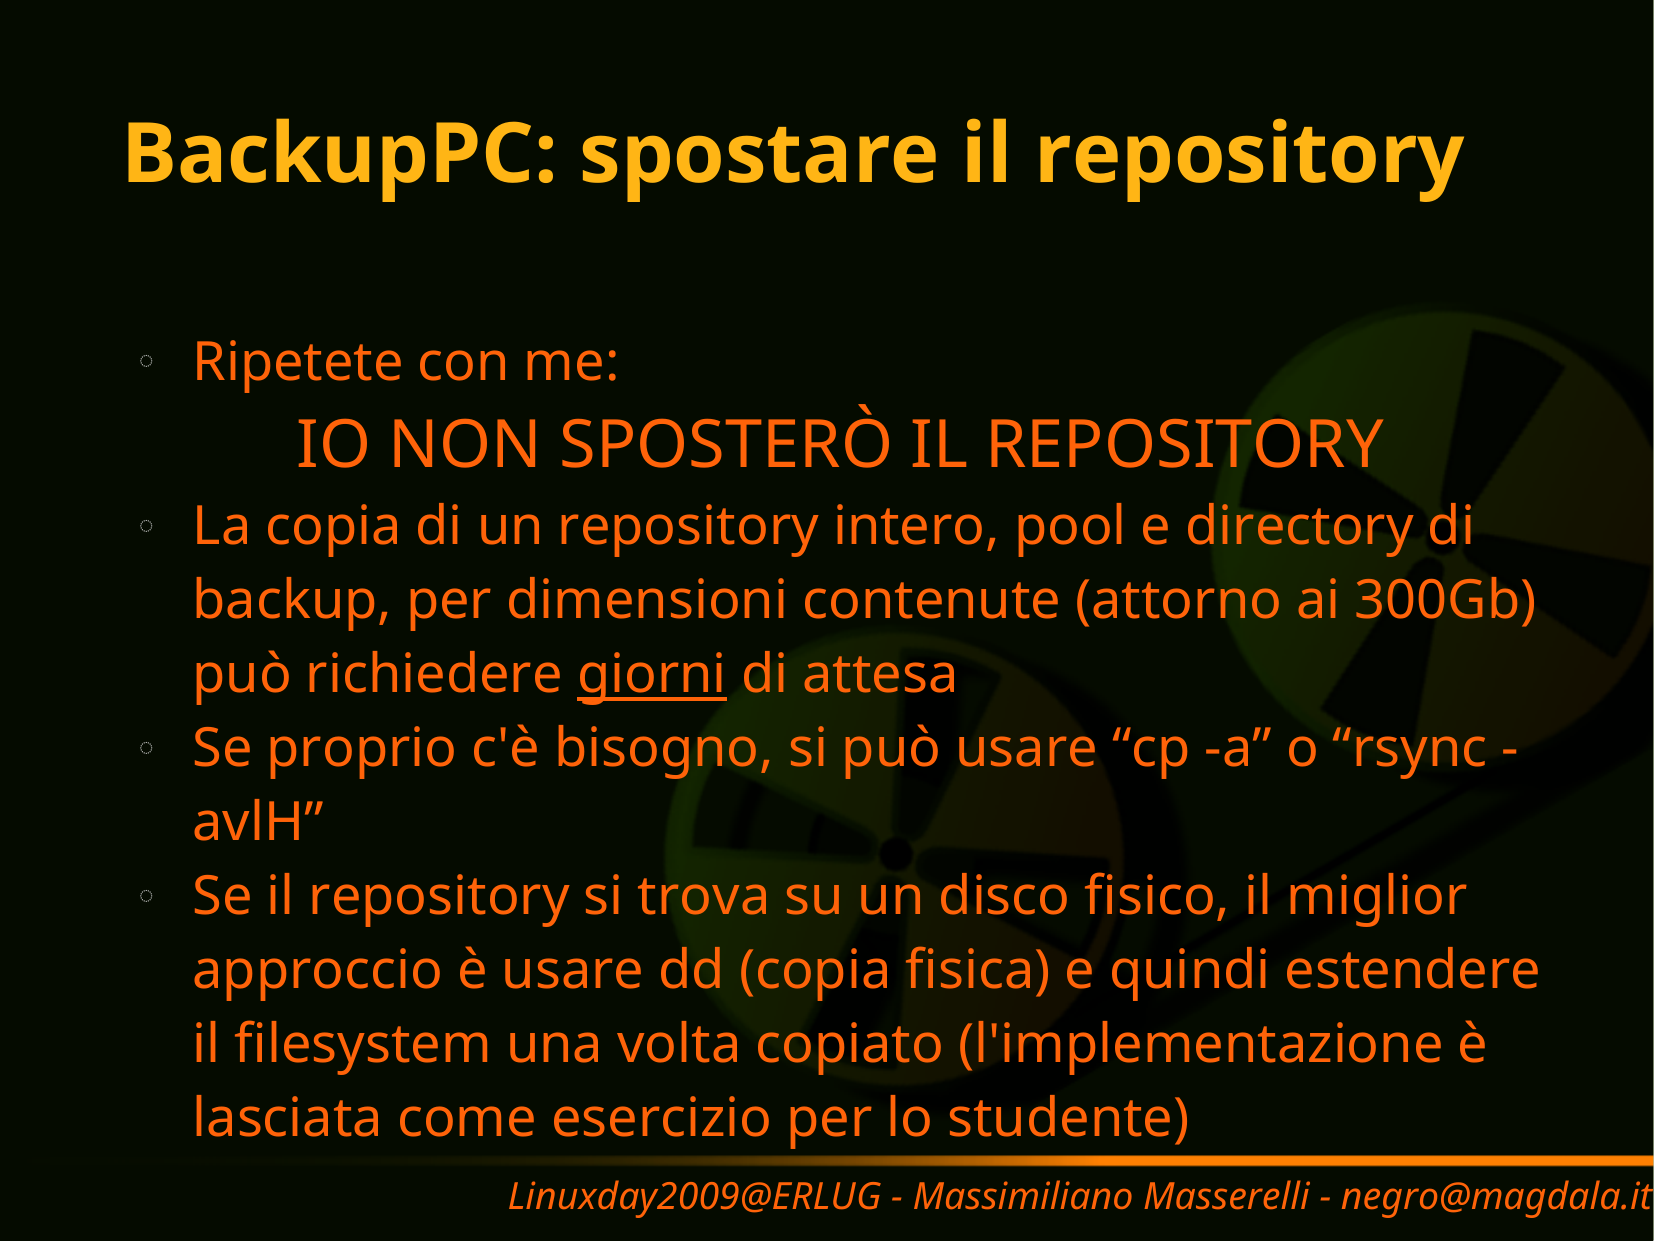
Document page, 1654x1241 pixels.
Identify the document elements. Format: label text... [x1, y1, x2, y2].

title BackupPC: spostare il repository [121, 46, 1534, 254]
list Ripetete con me: IO NON SPOSTERÒ IL REPOSITORY La copia di un repository intero, pool e directory di backup, per dimensioni contenute (attorno ai 300Gb) può richiedere giorni di attesa Se proprio c'è bisogno, si può usare “cp -a” o “rsync -avlH” Se il repository si trova su un disco fisico, il miglior approccio è usare dd (copia fisica) e quindi estendere il filesystem una volta copiato (l'implementazione è lasciata come esercizio per lo studente) [121, 322, 1561, 1133]
